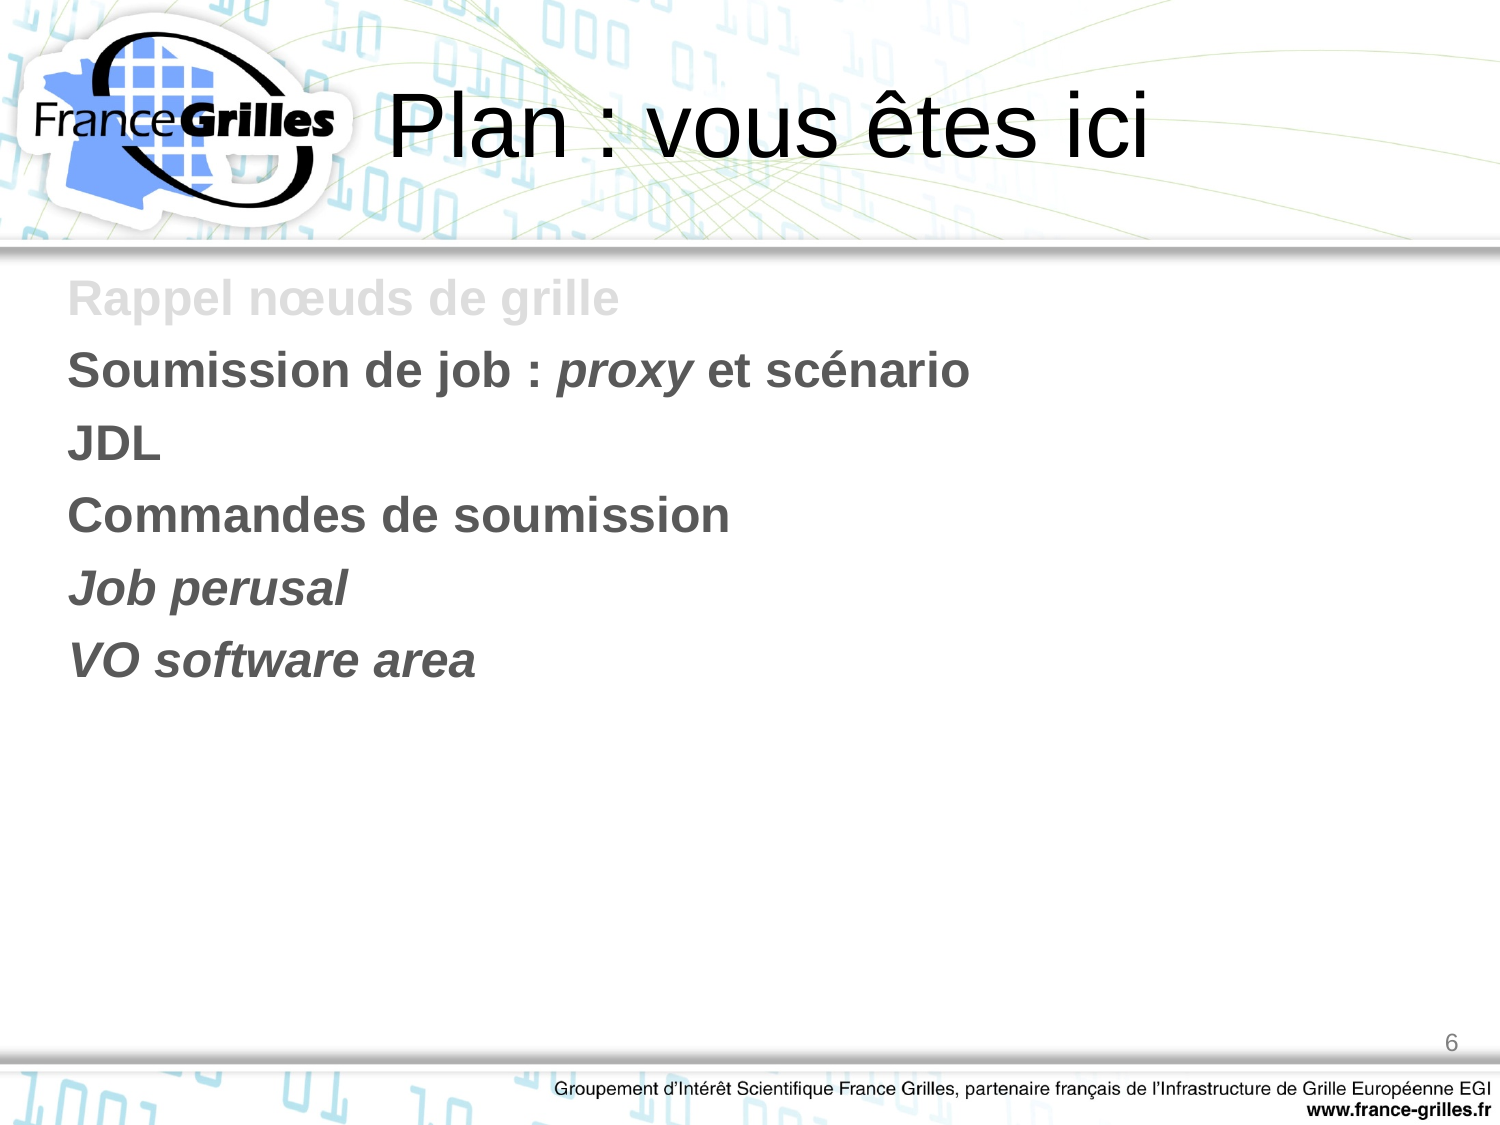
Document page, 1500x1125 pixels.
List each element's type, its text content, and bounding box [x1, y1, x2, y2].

title Plan : vous êtes ici [372, 7, 1459, 244]
picture [0, 0, 1500, 1125]
list Rappel nœuds de grille Soumission de job : proxy et scénario JDL Commandes de soumission Job perusal VO software area [53, 262, 1459, 1024]
